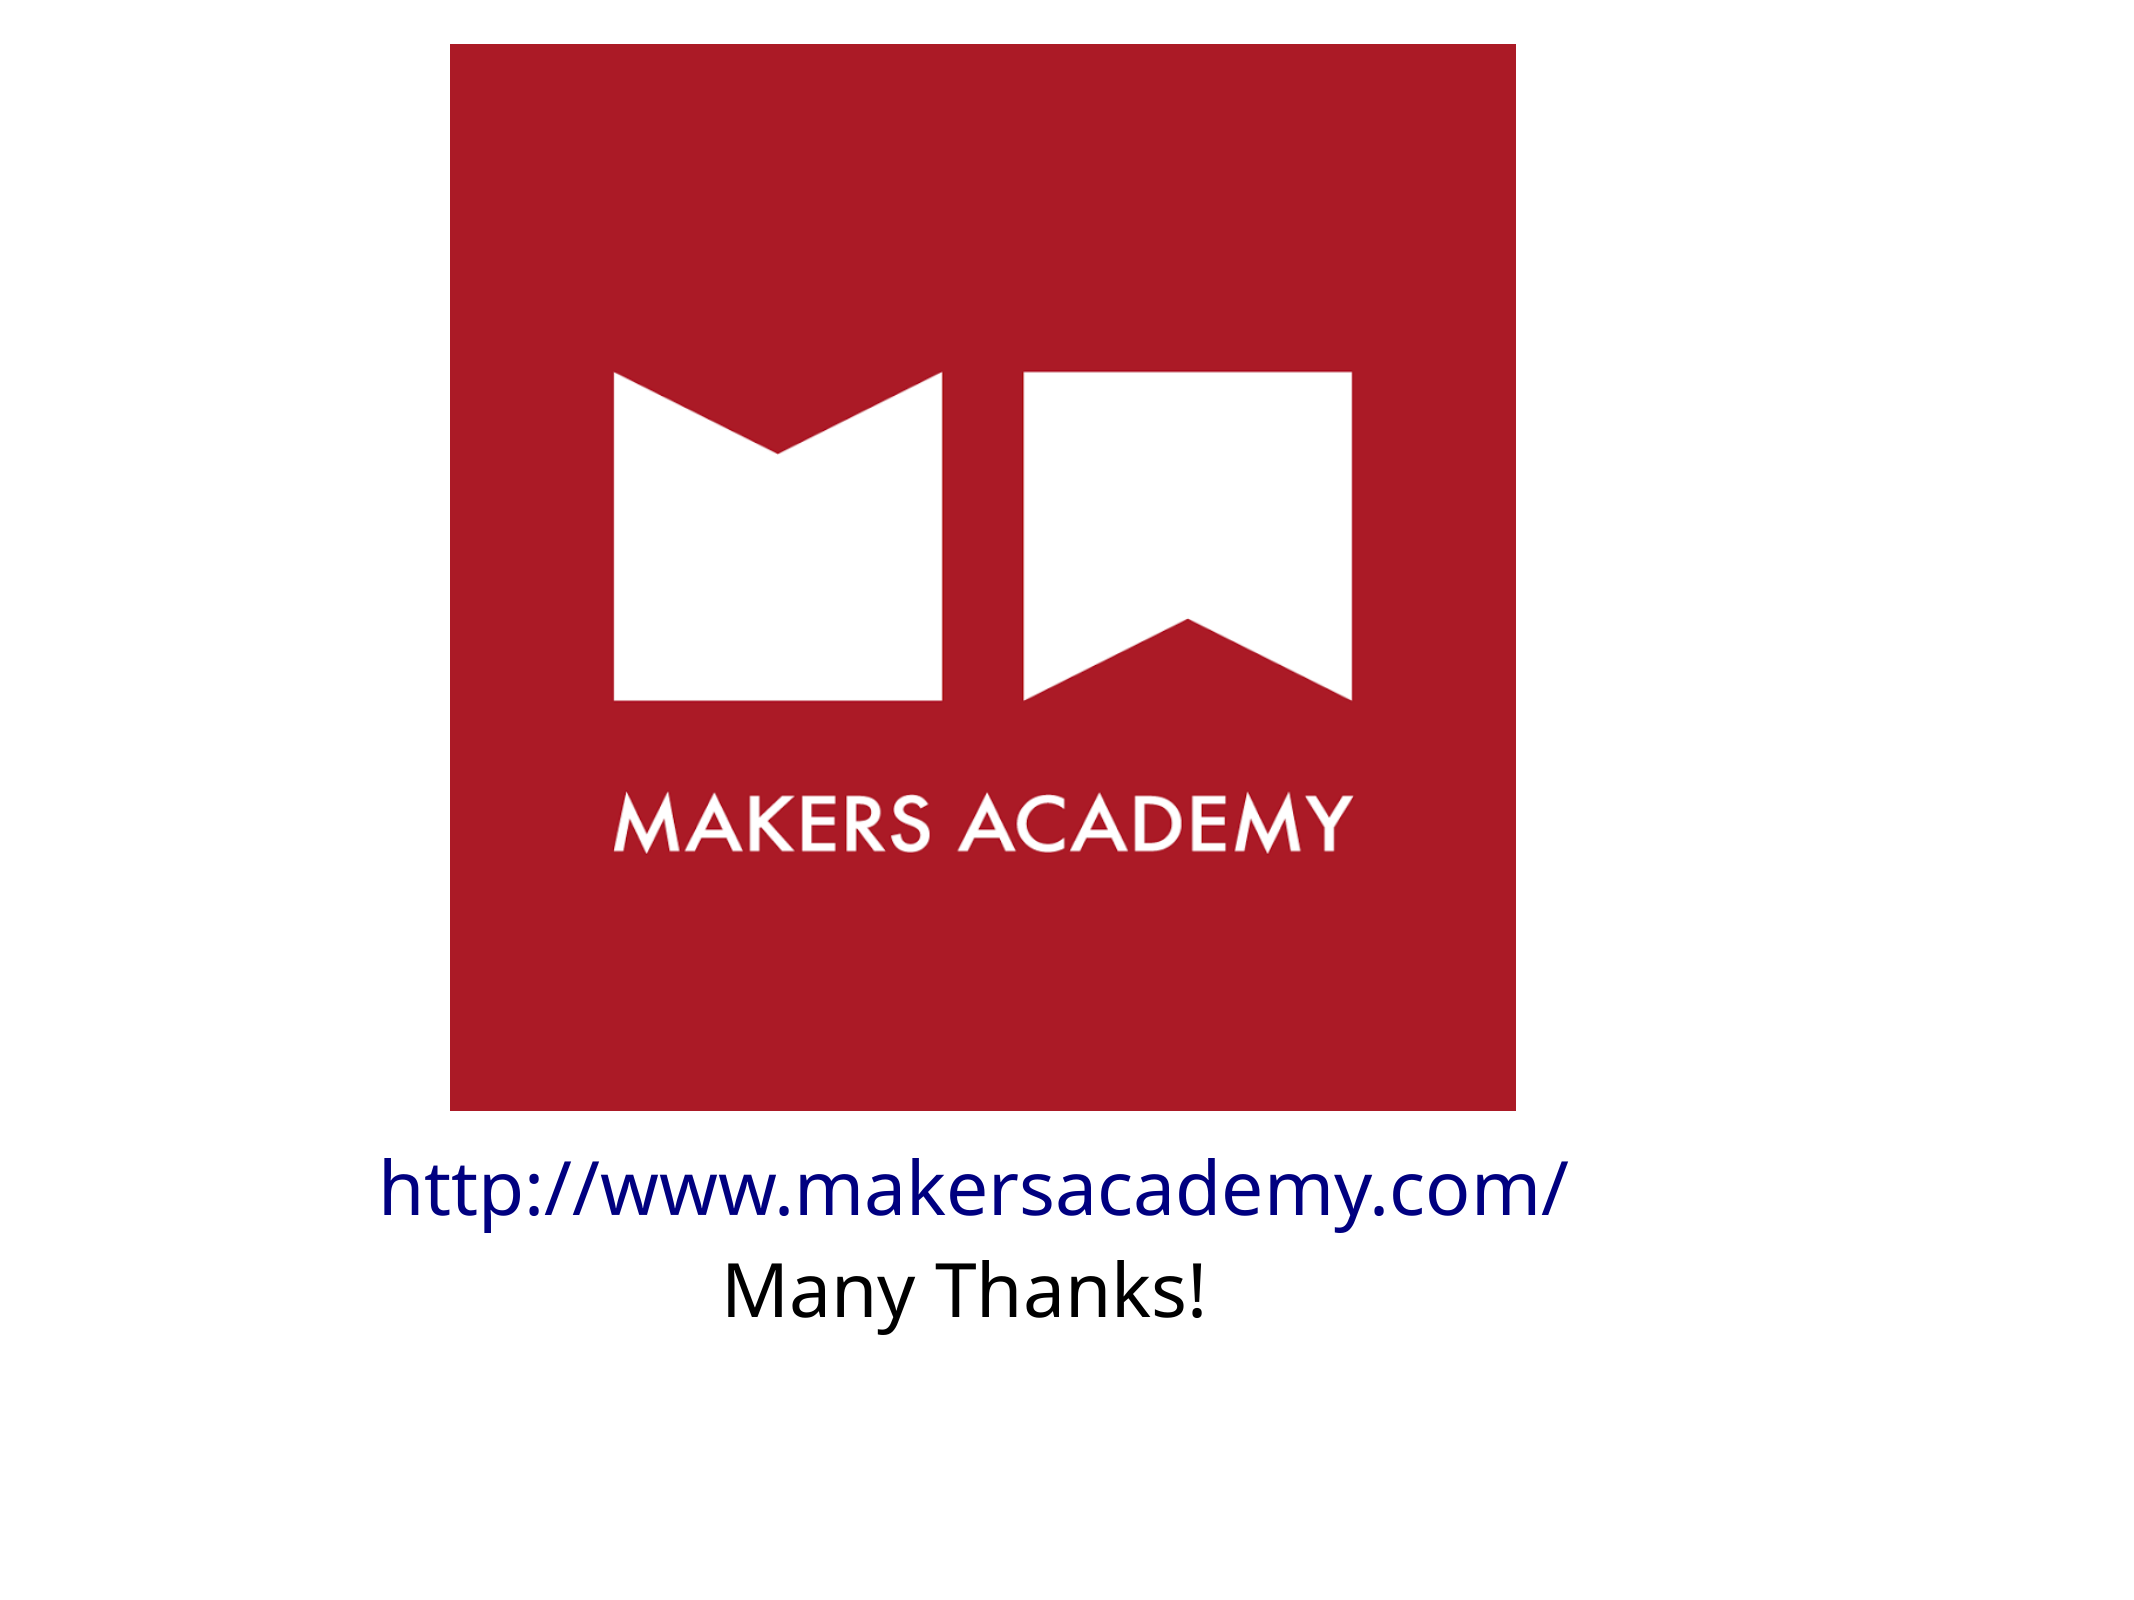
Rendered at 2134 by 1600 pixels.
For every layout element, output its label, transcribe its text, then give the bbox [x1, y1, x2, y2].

picture [450, 44, 1516, 1111]
text_box http://www.makersacademy.com/ Many Thanks! [369, 1042, 1579, 1342]
